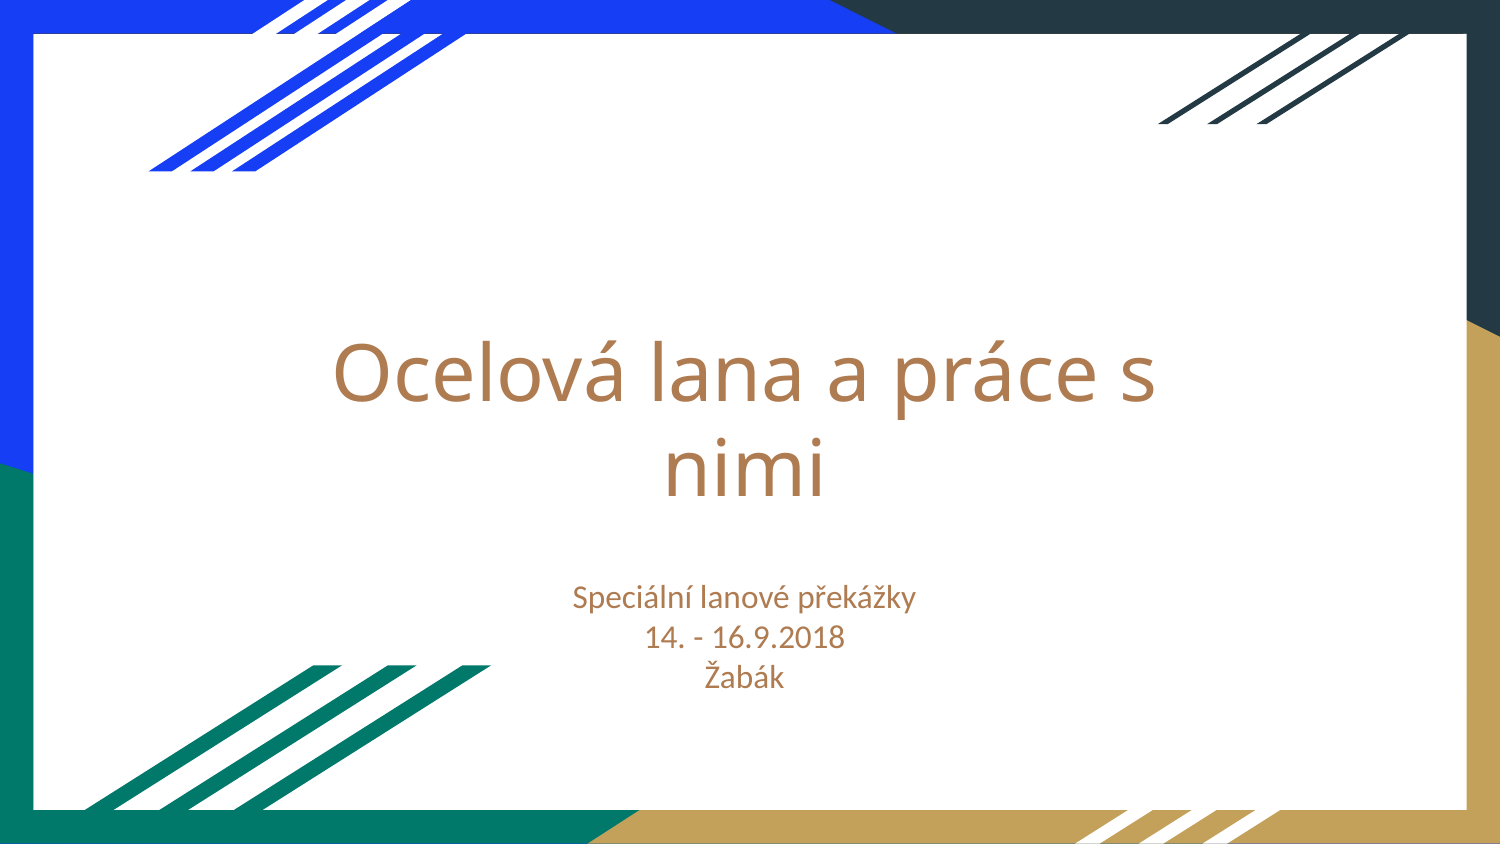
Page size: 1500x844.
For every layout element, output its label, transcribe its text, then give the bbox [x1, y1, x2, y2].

subtitle Speciální lanové překážky 14. - 16.9.2018 Žabák [304, 559, 1185, 646]
title Ocelová lana a práce s nimi [304, 298, 1185, 537]
